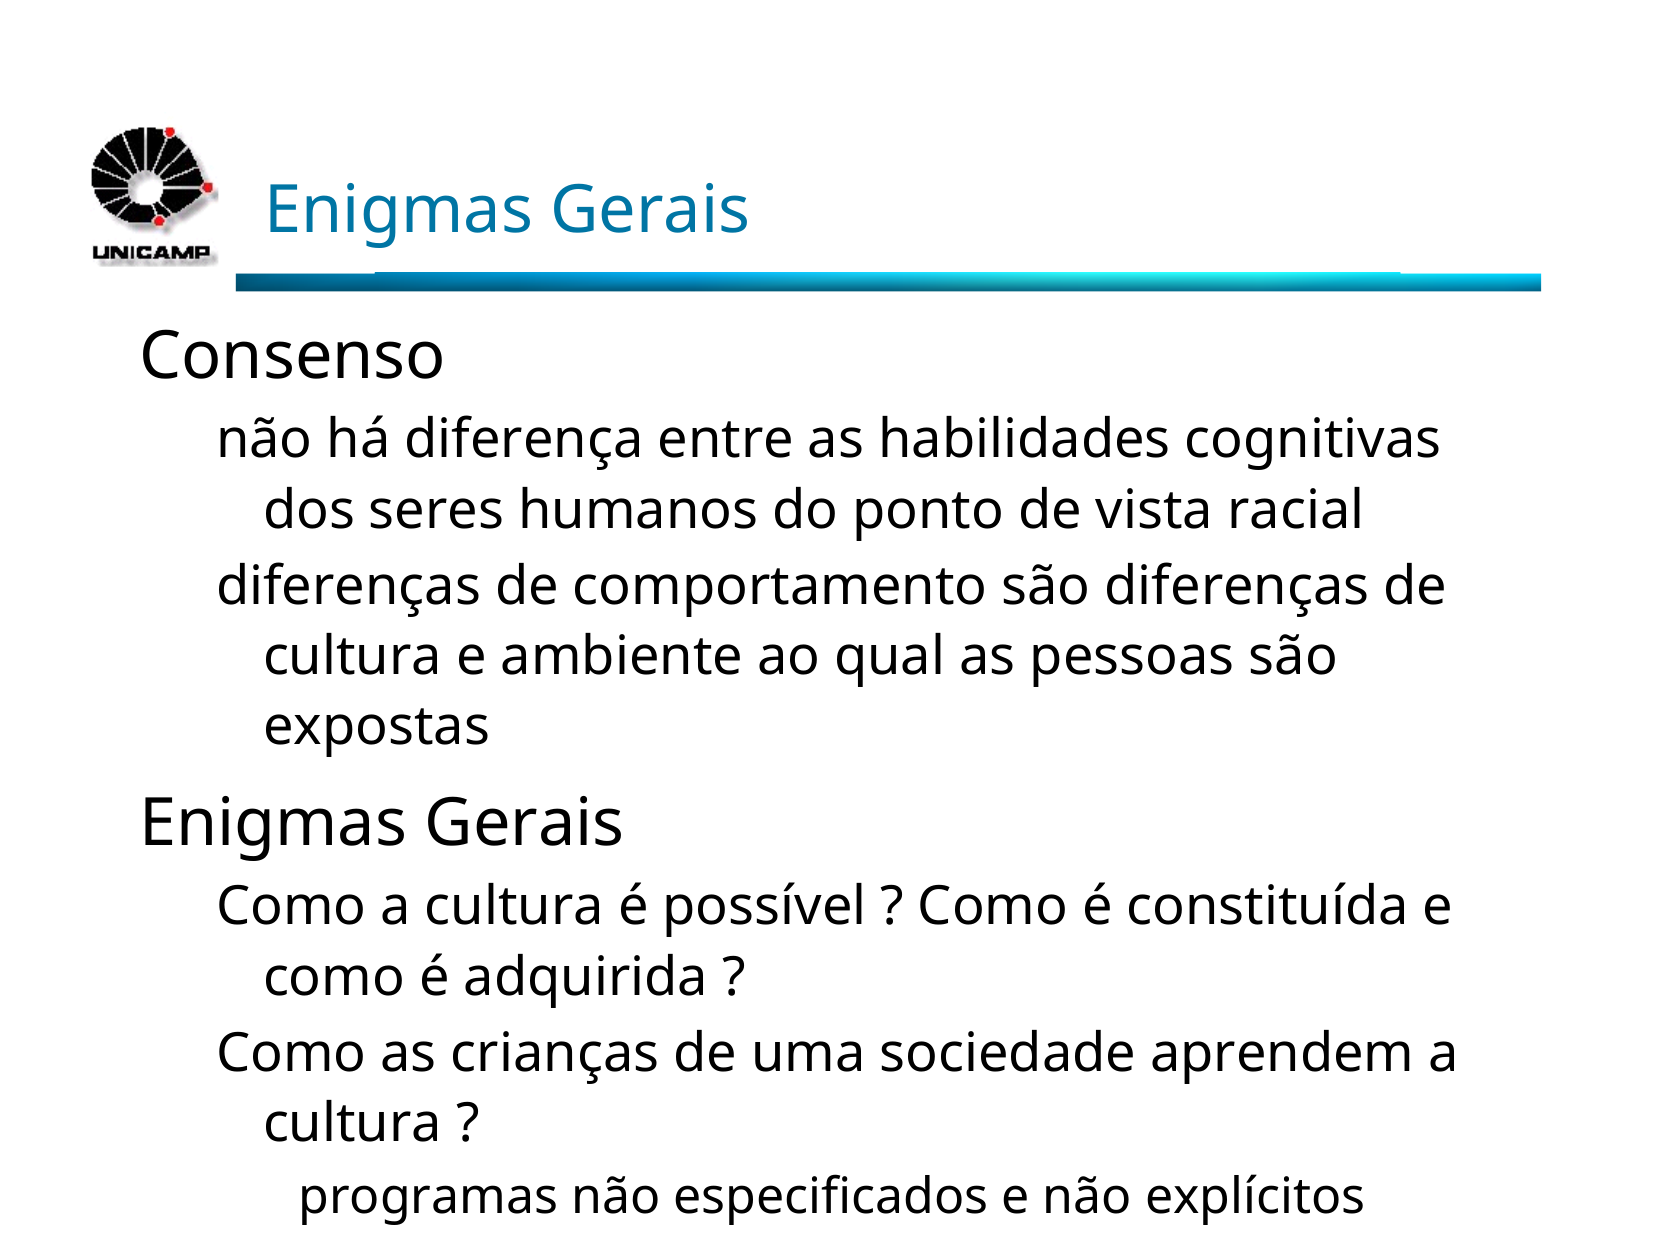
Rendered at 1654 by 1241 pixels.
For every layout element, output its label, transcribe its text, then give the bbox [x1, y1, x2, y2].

title Enigmas Gerais [264, 42, 1534, 250]
picture [125, 272, 1654, 295]
list Consenso não há diferença entre as habilidades cognitivas dos seres humanos do ponto de vista racial diferenças de comportamento são diferenças de cultura e ambiente ao qual as pessoas são expostas Enigmas Gerais Como a cultura é possível ? Como é constituída e como é adquirida ? Como as crianças de uma sociedade aprendem a cultura ? programas não especificados e não explícitos [121, 309, 1534, 1182]
